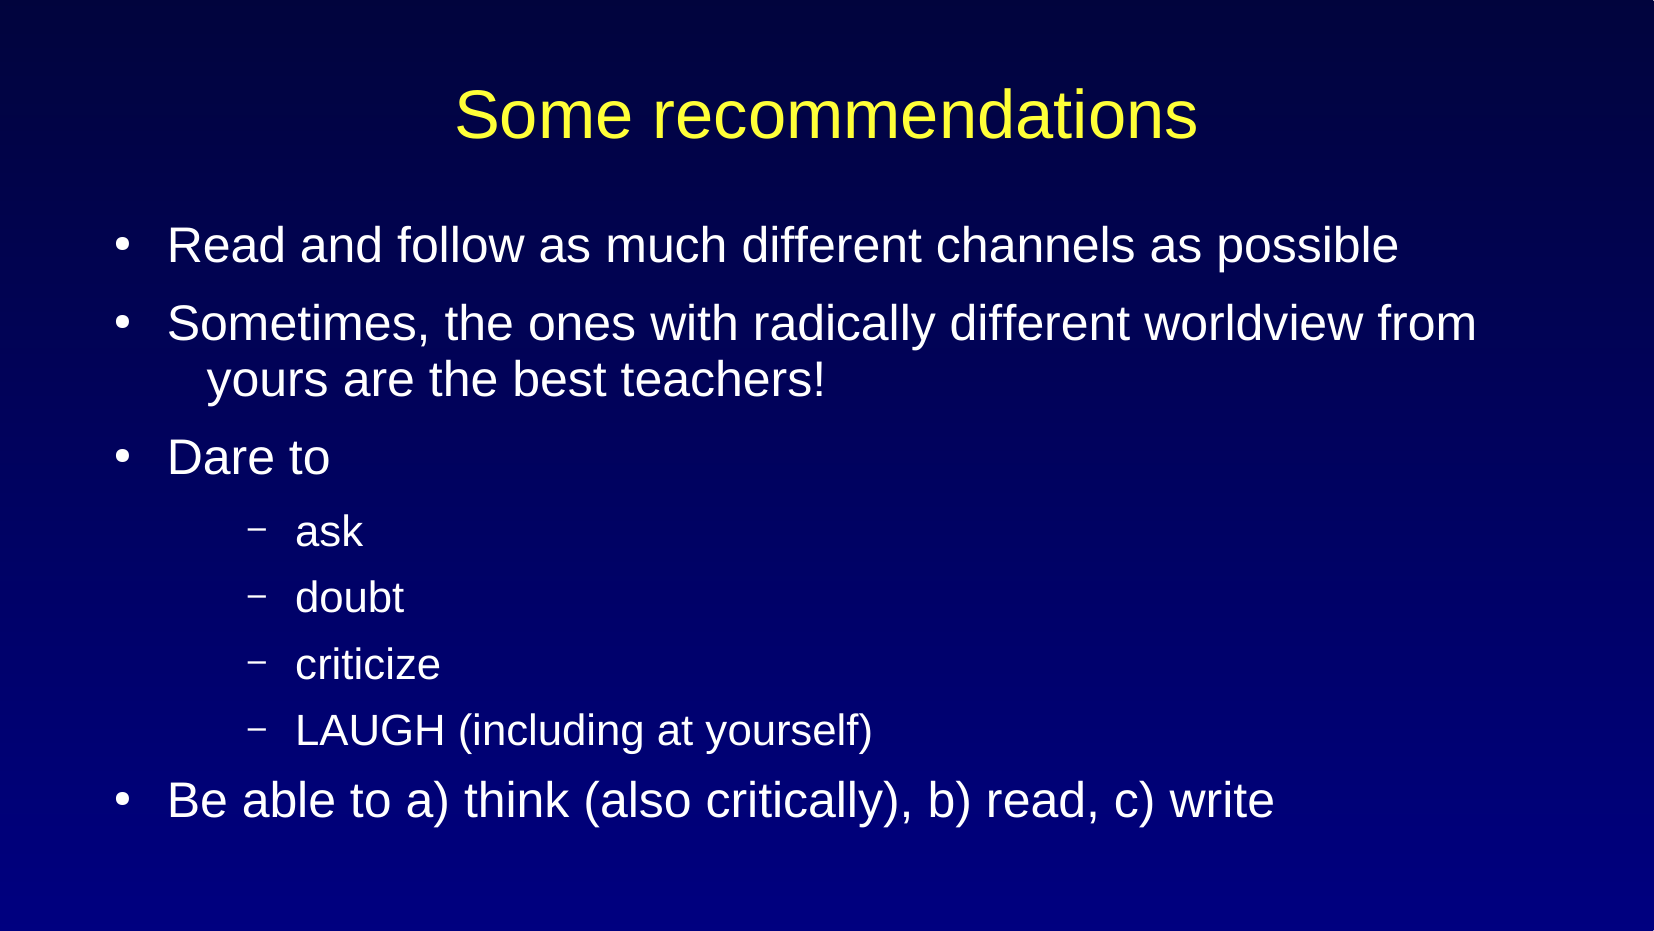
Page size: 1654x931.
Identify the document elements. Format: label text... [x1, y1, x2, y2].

title Some recommendations [82, 37, 1571, 193]
list Read and follow as much different channels as possible Sometimes, the ones with radically different worldview from yours are the best teachers! Dare to ask doubt criticize LAUGH (including at yourself) Be able to a) think (also critically), b) read, c) write [82, 217, 1571, 829]
